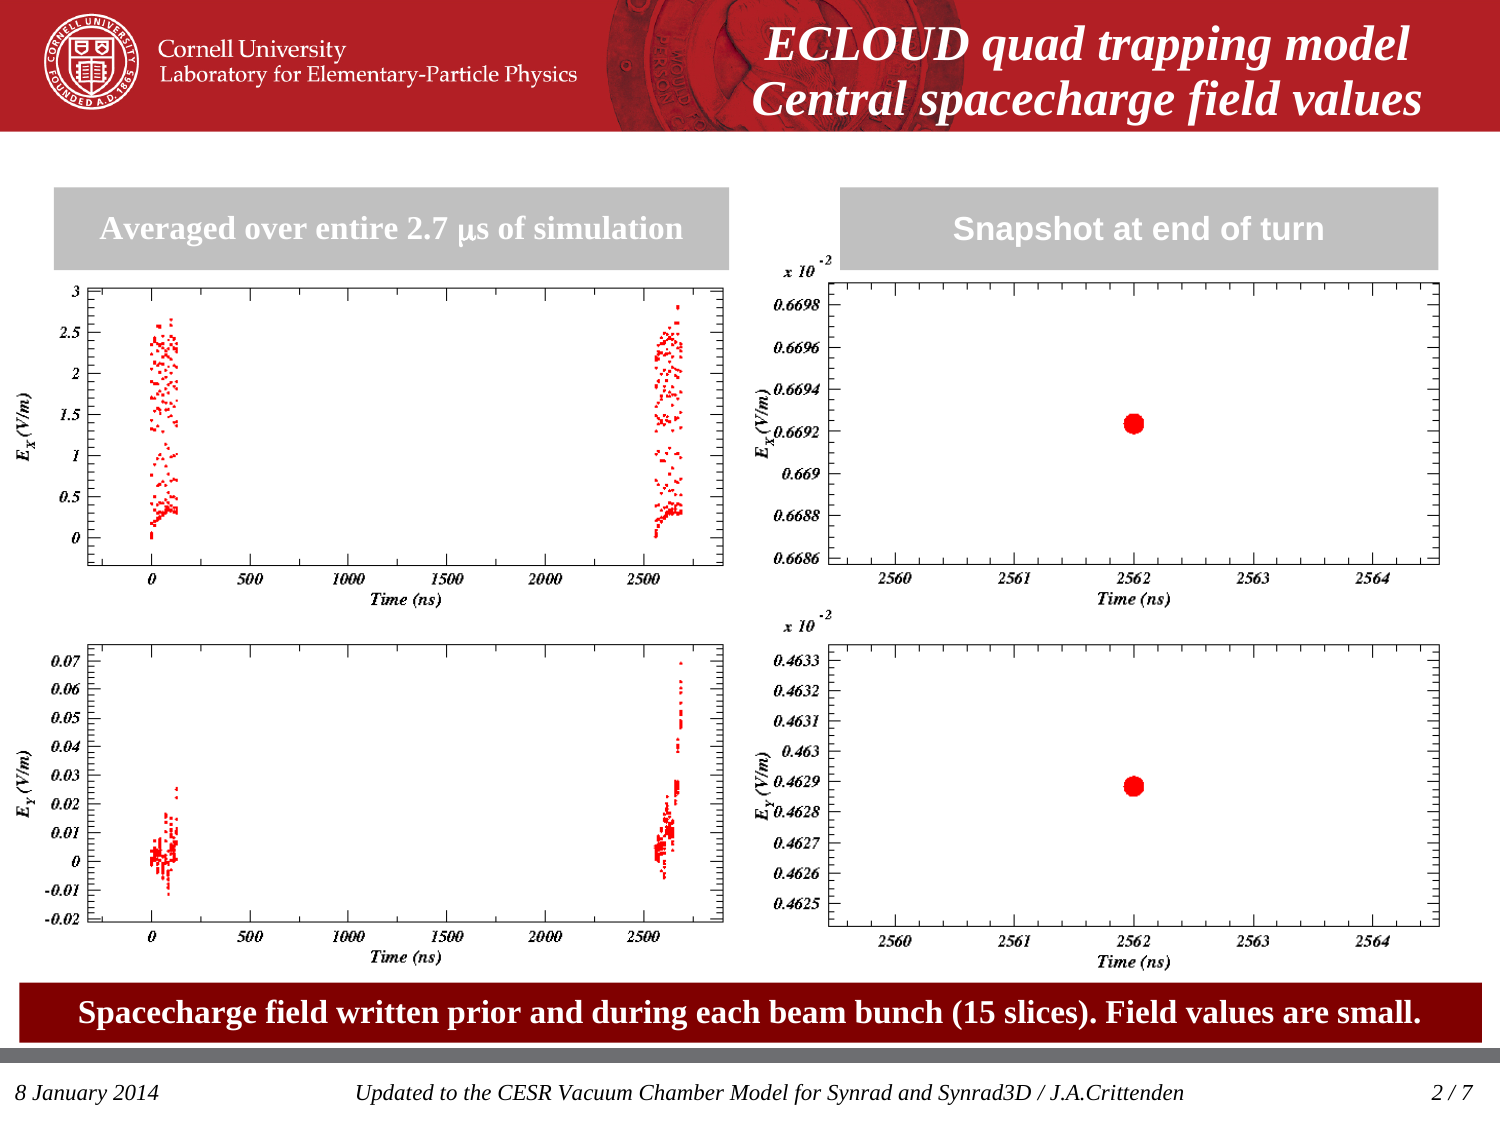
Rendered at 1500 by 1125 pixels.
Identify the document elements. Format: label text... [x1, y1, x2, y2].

title ECLOUD quad trapping model Central spacecharge field values [675, 7, 1500, 136]
picture [1, 226, 739, 977]
picture [750, 226, 1469, 977]
text_box Averaged over entire 2.7 ms of simulation [53, 187, 730, 271]
text_box Snapshot at end of turn [840, 187, 1439, 271]
text_box Spacecharge field written prior and during each beam bunch (15 slices). Field values are small. [19, 982, 1482, 1043]
picture [0, 0, 1500, 132]
